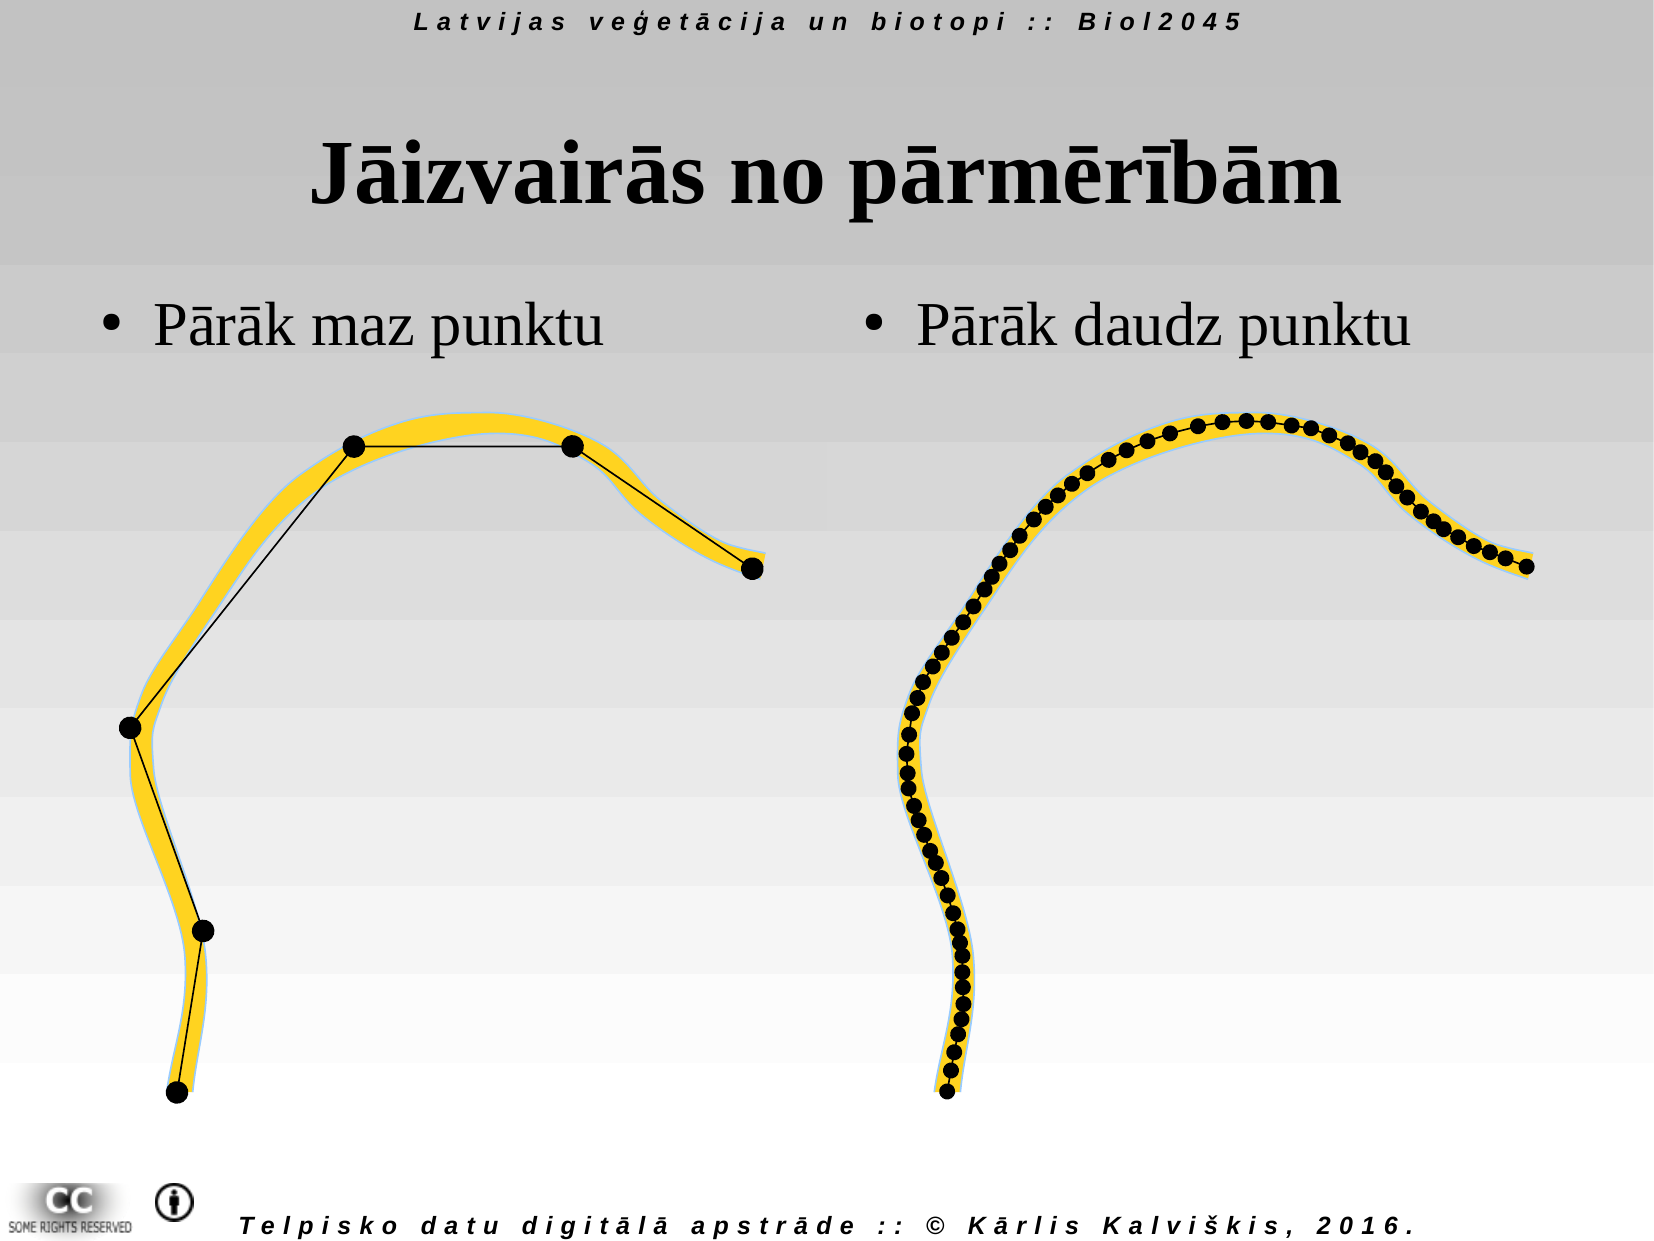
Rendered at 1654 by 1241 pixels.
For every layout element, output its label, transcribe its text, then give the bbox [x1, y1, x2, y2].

title Jāizvairās no pārmērībām [29, 49, 1625, 296]
picture [0, 0, 1654, 1241]
text_box [118, 412, 766, 1104]
list Pārāk maz punktu [82, 289, 809, 1113]
list Pārāk daudz punktu [845, 289, 1572, 1113]
text_box [897, 412, 1535, 1100]
